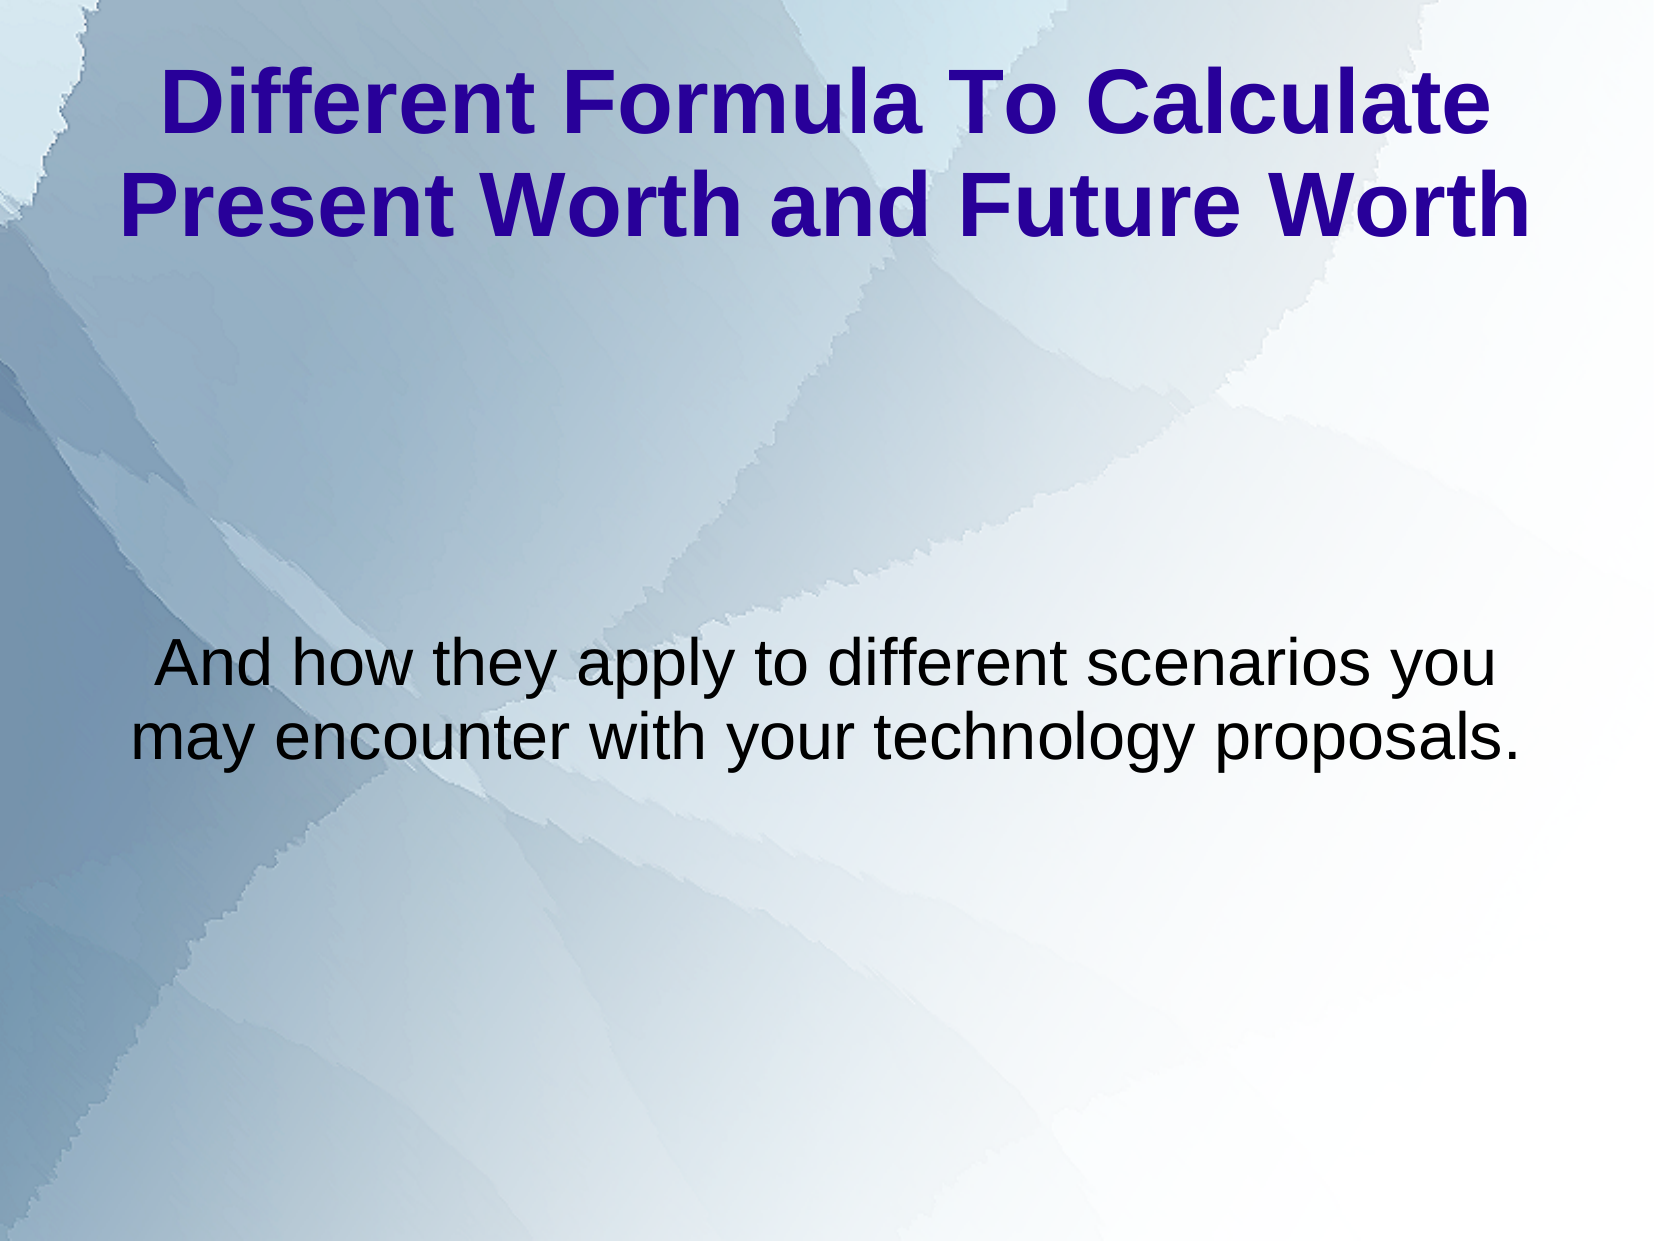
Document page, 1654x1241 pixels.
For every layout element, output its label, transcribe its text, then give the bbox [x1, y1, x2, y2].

picture [0, 0, 1654, 1241]
subtitle And how they apply to different scenarios you may encounter with your technology proposals. [82, 297, 1571, 1102]
title Different Formula To Calculate Present Worth and Future Worth [82, 50, 1571, 256]
